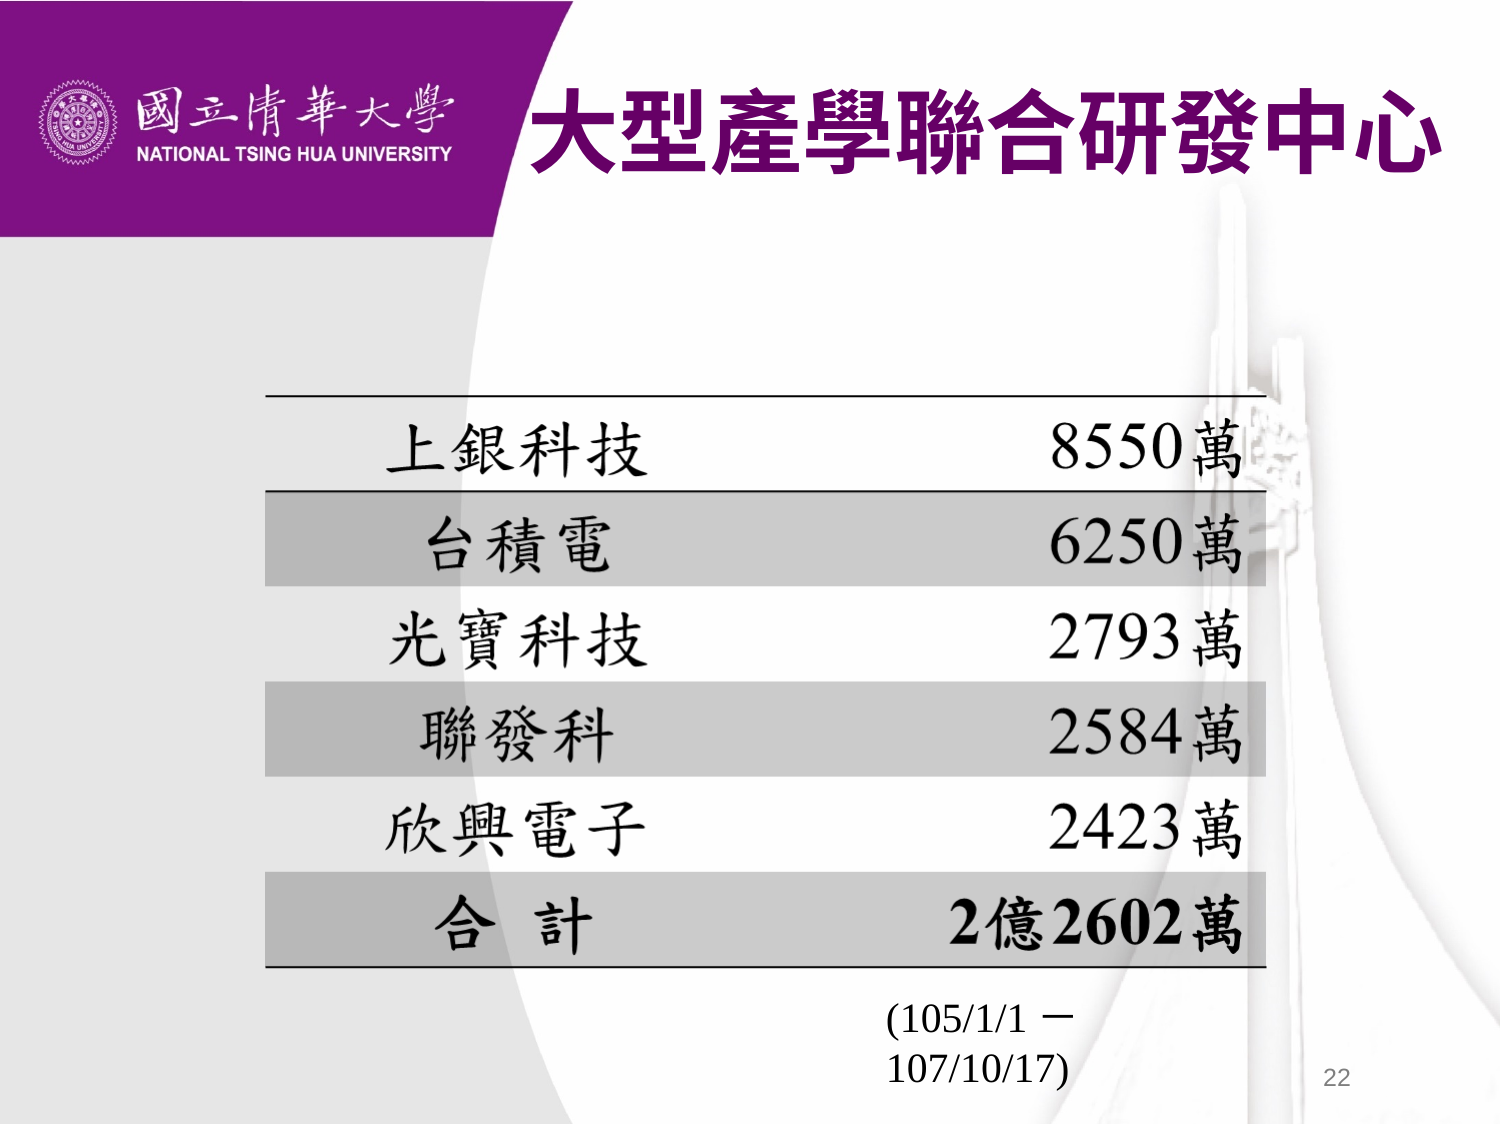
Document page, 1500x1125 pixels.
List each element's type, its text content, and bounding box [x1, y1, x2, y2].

text_box [1308, 1050, 1426, 1103]
picture [265, 382, 1267, 1000]
text_box 大型產學聯合研發中心 [478, 137, 1495, 192]
text_box (105/1/1－107/10/17) [870, 983, 1267, 1049]
text_box 大型產學聯合研發中心 [1013, 145, 1050, 160]
